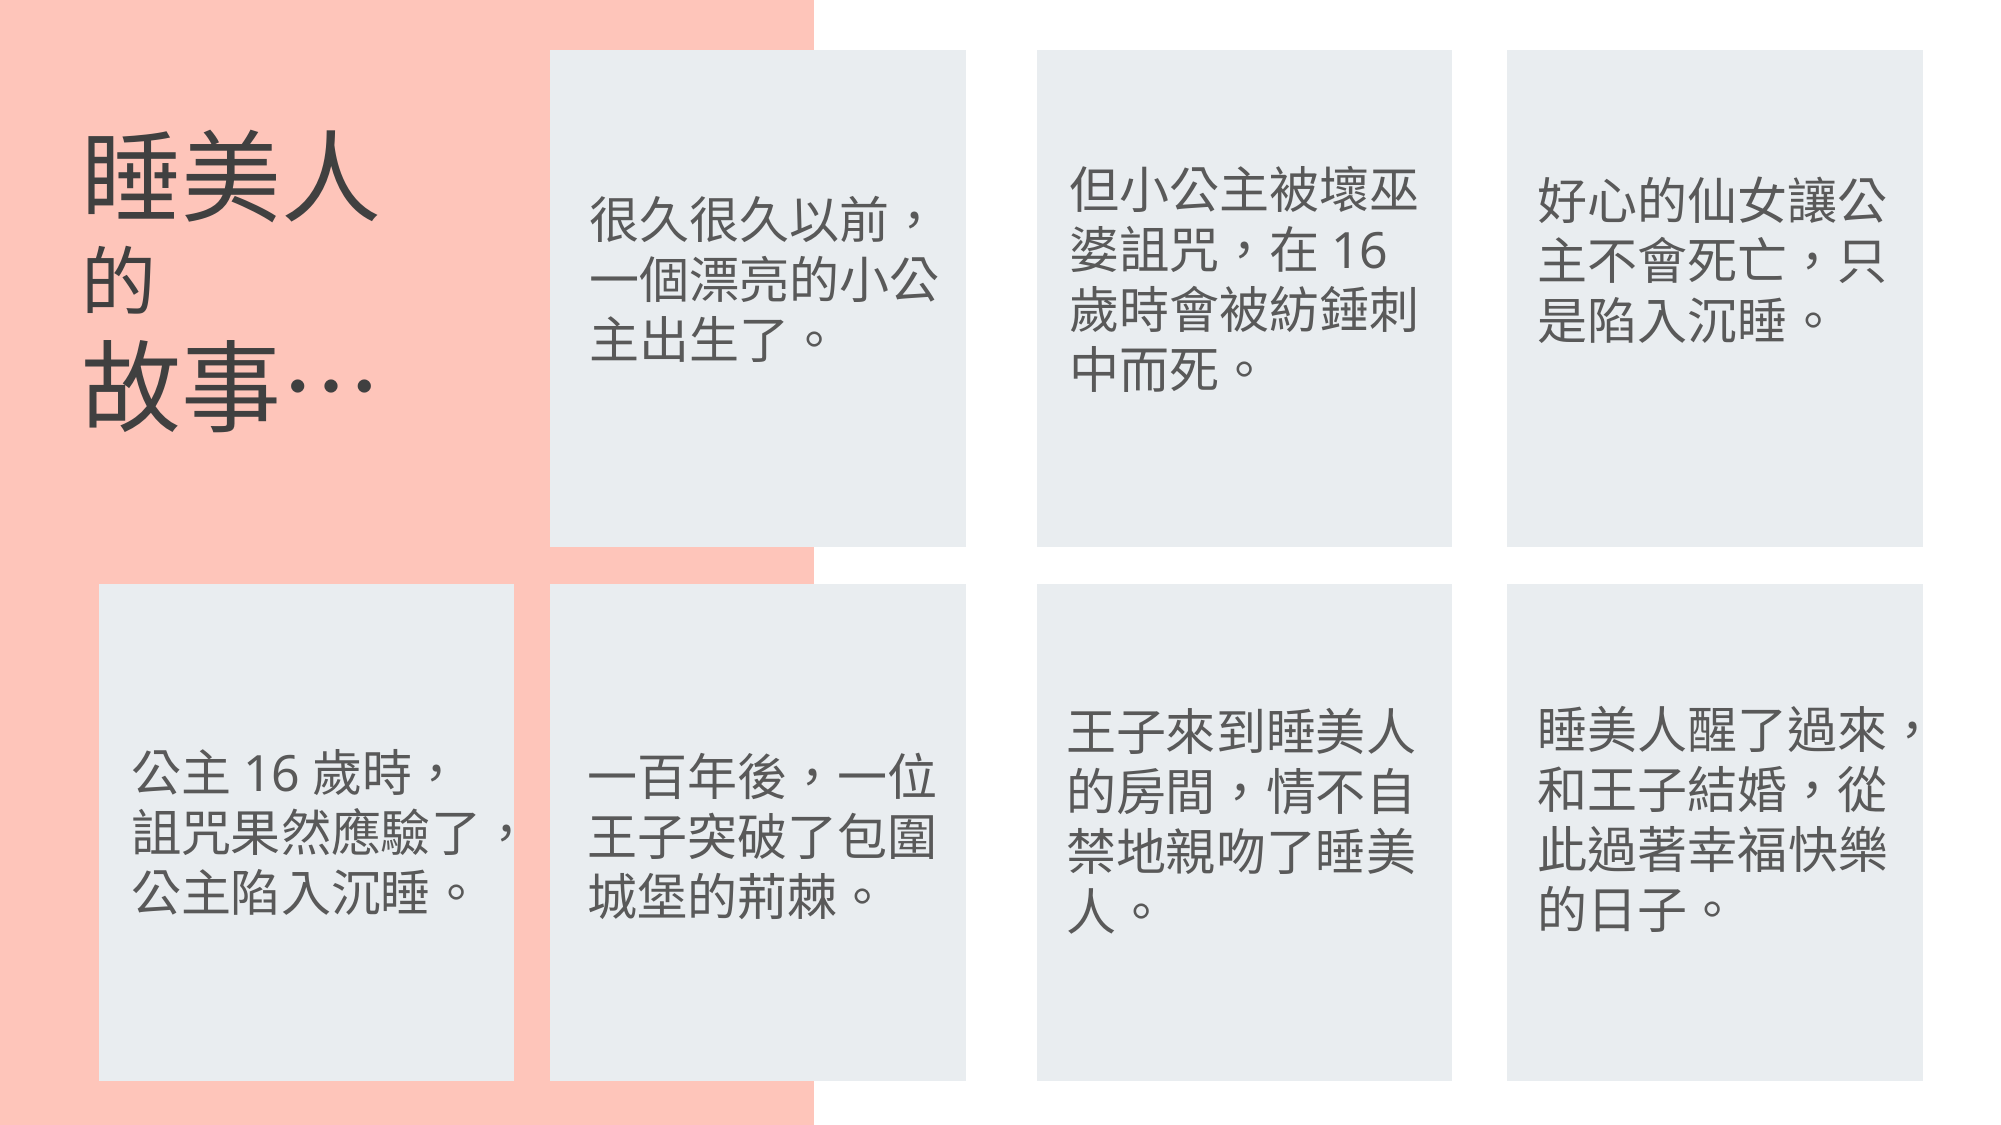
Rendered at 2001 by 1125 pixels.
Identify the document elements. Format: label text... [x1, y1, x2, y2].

text_box 王子來到睡美人的房間，情不自禁地親吻了睡美人。 [1051, 692, 1438, 950]
text_box 睡美人醒了過來，和王子結婚，從此過著幸福快樂的日子。 [1522, 691, 1910, 949]
text_box [1037, 584, 1452, 1081]
text_box [1507, 584, 1923, 1081]
text_box [1037, 50, 1452, 547]
text_box 但小公主被壞巫婆詛咒，在16歲時會被紡錘刺中而死。 [1054, 150, 1442, 409]
text_box [1507, 50, 1923, 547]
text_box 睡美人 的 故事… [66, 100, 480, 459]
text_box [99, 584, 514, 1081]
text_box [550, 50, 966, 547]
text_box 一百年後，一位王子突破了包圍城堡的荊棘。 [572, 737, 960, 935]
text_box 好心的仙女讓公主不會死亡，只是陷入沉睡。 [1522, 161, 1910, 359]
text_box 很久很久以前，一個漂亮的小公主出生了。 [574, 181, 962, 378]
text_box [550, 584, 966, 1081]
text_box 公主16歲時，詛咒果然應驗了，公主陷入沉睡。 [116, 734, 504, 932]
